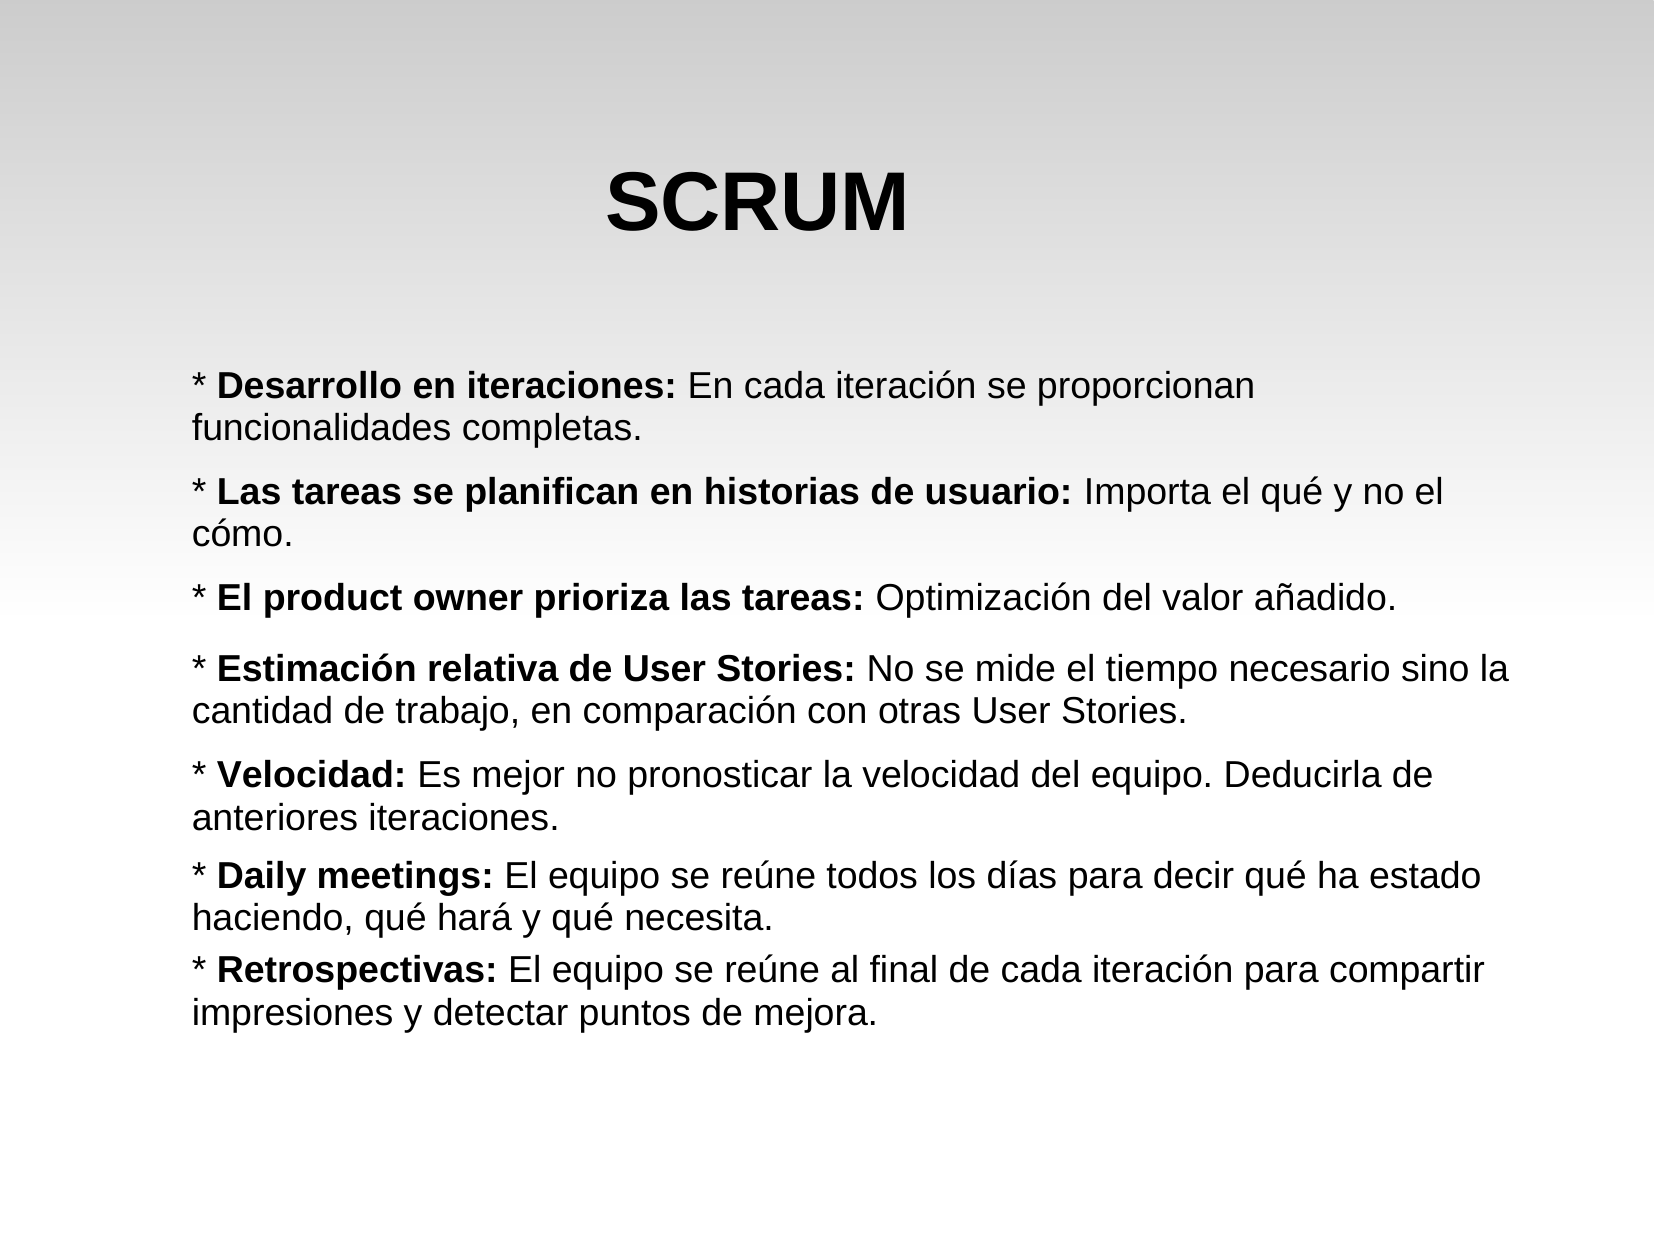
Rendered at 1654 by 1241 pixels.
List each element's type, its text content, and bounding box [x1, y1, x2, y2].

text_box * El product owner prioriza las tareas: Optimización del valor añadido. [177, 569, 1536, 627]
text_box * Daily meetings: El equipo se reúne todos los días para decir qué ha estado haciendo, qué hará y qué necesita. [177, 847, 1536, 941]
text_box * Estimación relativa de User Stories: No se mide el tiempo necesario sino la cantidad de trabajo, en comparación con otras User Stories. [177, 640, 1536, 740]
text_box * Las tareas se planifican en historias de usuario: Importa el qué y no el cómo. [177, 462, 1536, 562]
text_box SCRUM [590, 147, 1004, 256]
text_box * Desarrollo en iteraciones: En cada iteración se proporcionan funcionalidades completas. [177, 356, 1536, 456]
text_box * Retrospectivas: El equipo se reúne al final de cada iteración para compartir impresiones y detectar puntos de mejora. [177, 941, 1536, 1041]
text_box * Velocidad: Es mejor no pronosticar la velocidad del equipo. Deducirla de anteriores iteraciones. [177, 746, 1536, 846]
